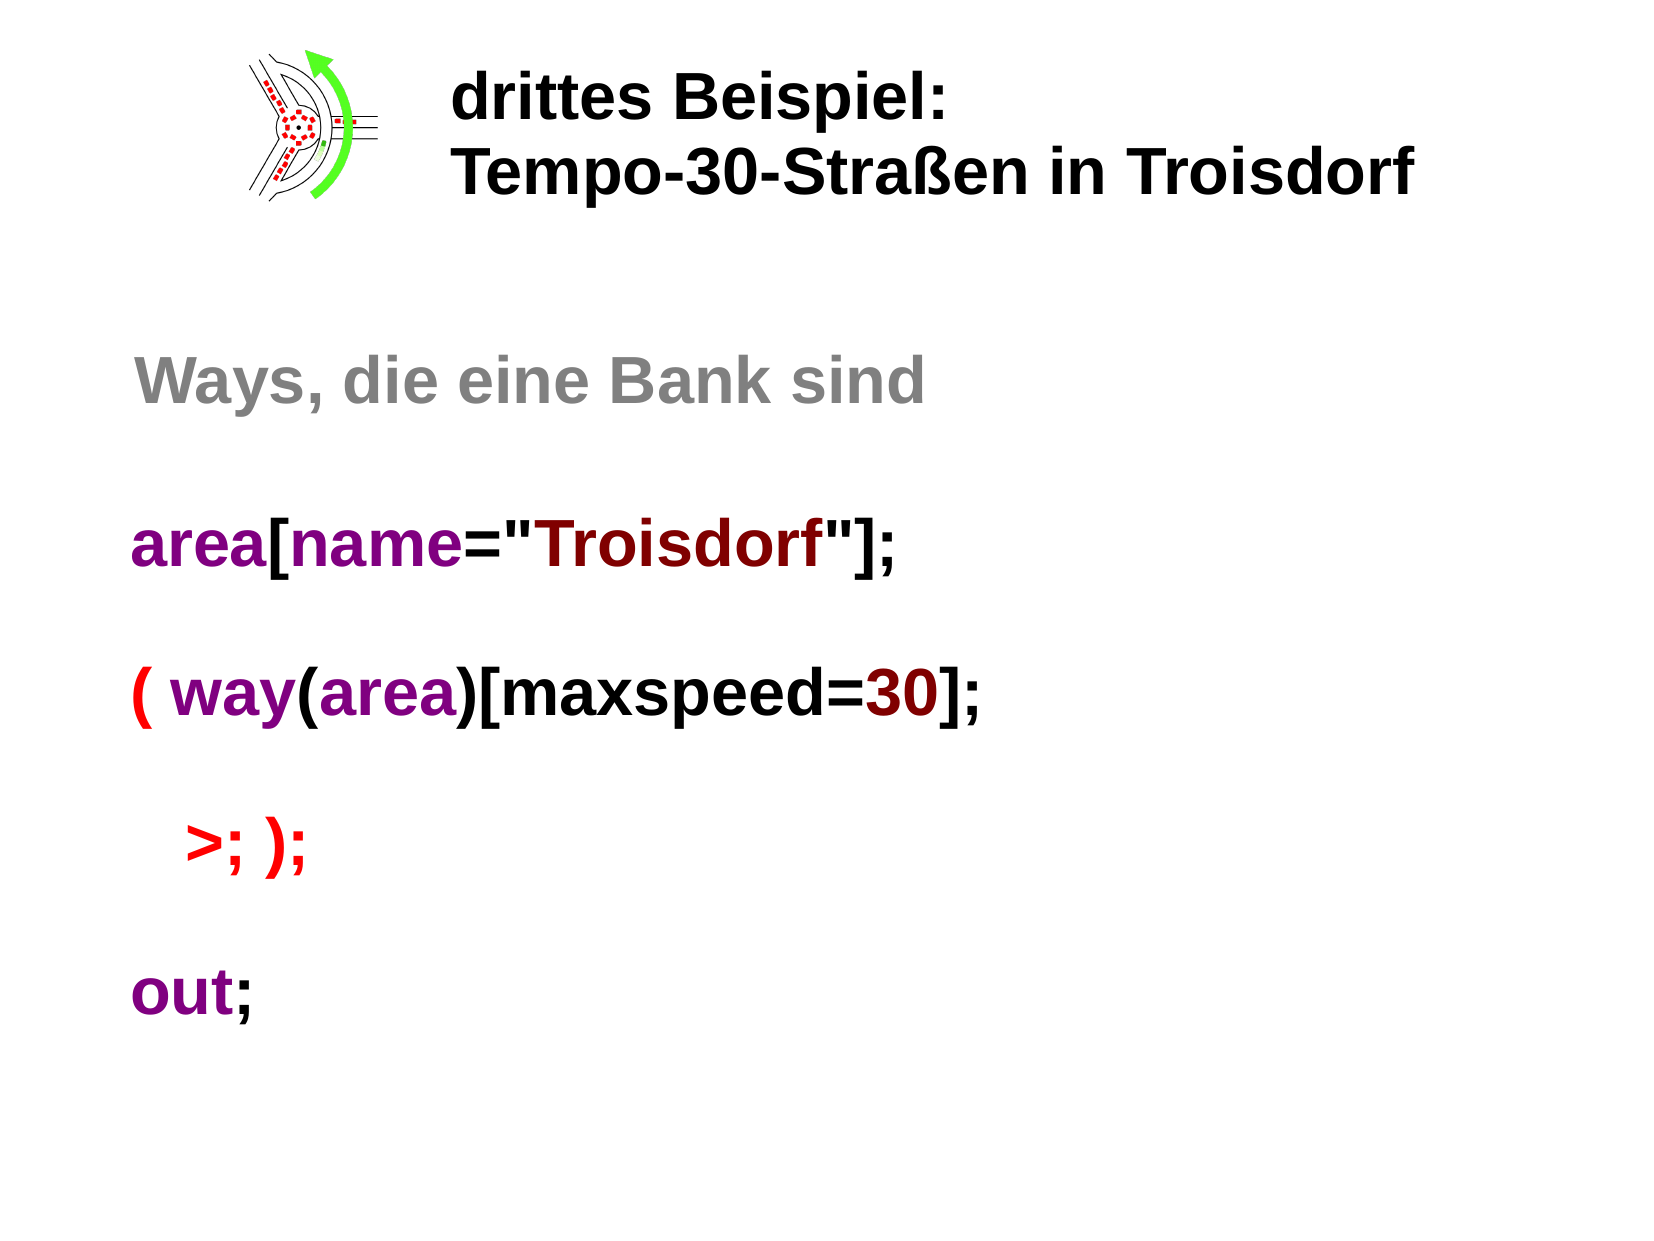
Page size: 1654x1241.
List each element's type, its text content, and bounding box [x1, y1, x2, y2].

text_box area[name="Troisdorf"]; ( way(area)[maxspeed=30]; >; ); out; [115, 498, 1002, 1037]
text_box drittes Beispiel: Tempo-30-Straßen in Troisdorf [435, 52, 1433, 217]
picture [232, 49, 390, 206]
text_box Ways, die eine Bank sind [119, 336, 946, 426]
